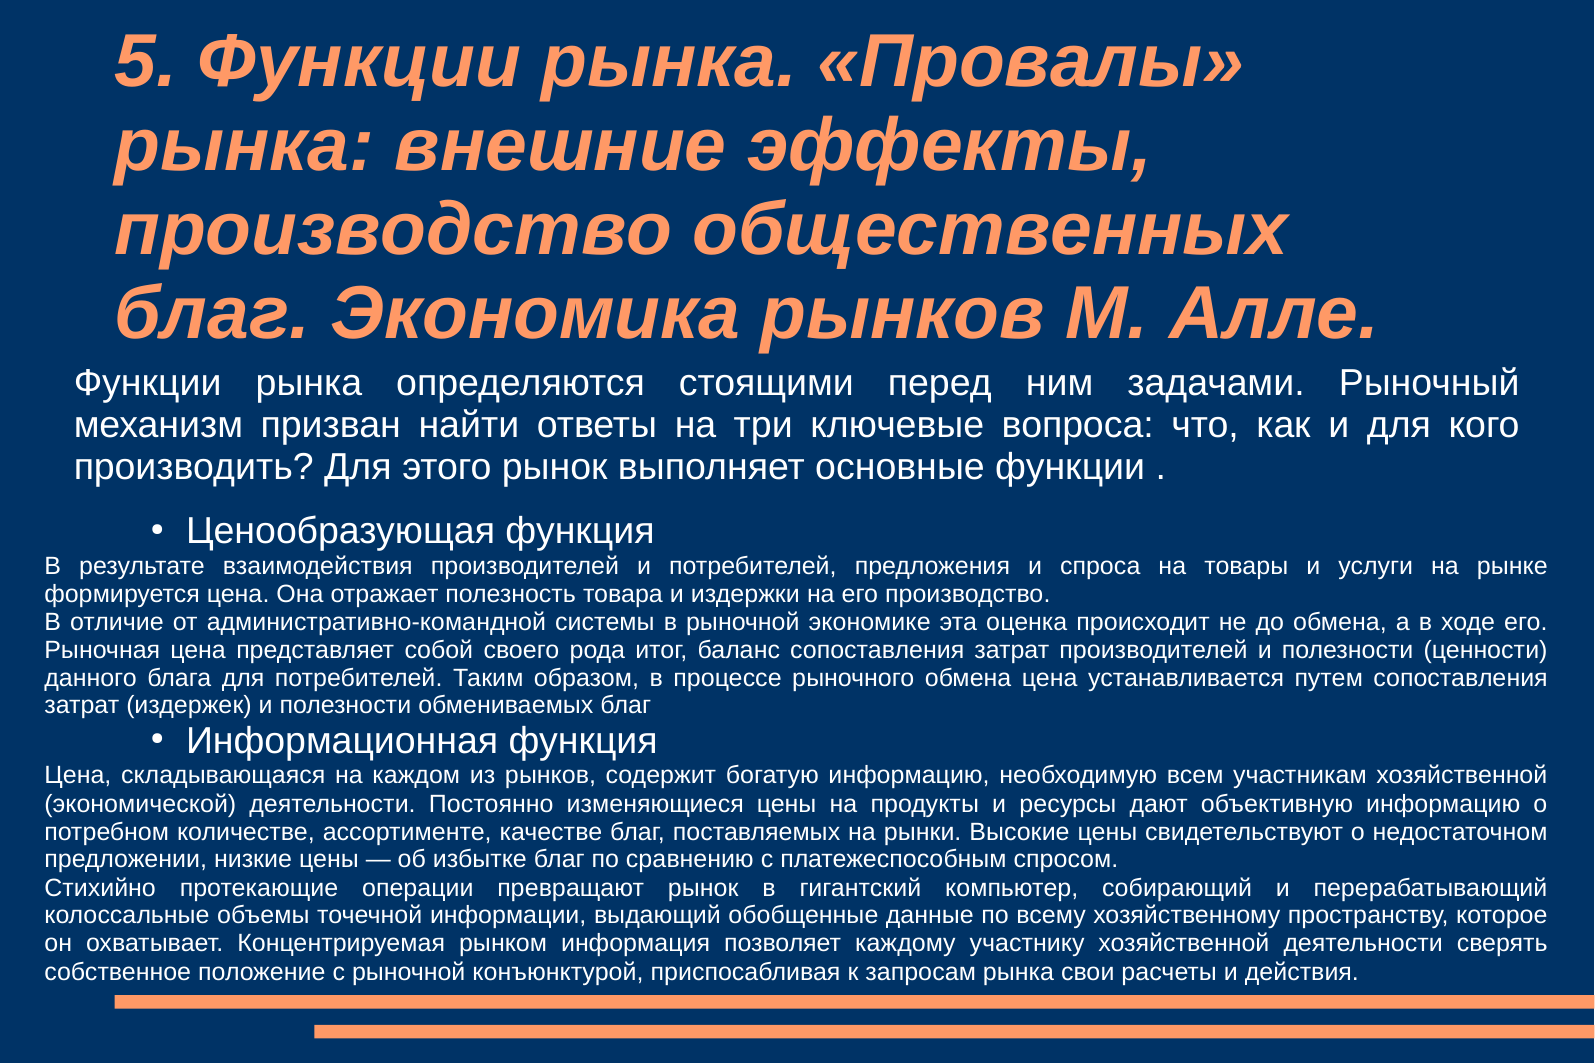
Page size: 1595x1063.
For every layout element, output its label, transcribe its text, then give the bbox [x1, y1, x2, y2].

text_box Функции рынка определяются стоящими перед ним задачами. Рыночный механизм призван найти ответы на три ключевые вопроса: что, как и для кого производить? Для этого рынок выполняет основные функции . [0, 354, 1536, 502]
text_box Ценообразующая функция В результате взаимодействия производителей и потребителей, предложения и спроса на товары и услуги на рынке формируется цена. Она отражает полезность товара и издержки на его производство. В отличие от административно-командной системы в рыночной экономике эта оценка происходит не до обмена, а в ходе его. Рыночная цена представляет собой своего рода итог, баланс сопоставления затрат производителей и полезности (ценности) данного блага для потребителей. Таким образом, в процессе рыночного обмена цена устанавливается путем сопоставления затрат (издержек) и полезности обмениваемых благ Информационная функция Цена, складывающаяся на каждом из рынков, содержит богатую информацию, необходимую всем участникам хозяйственной (экономической) деятельности. Постоянно изменяющиеся цены на продукты и ресурсы дают объективную информацию о потребном количестве, ассортименте, качестве благ, поставляемых на рынки. Высокие цены свидетельствуют о недостаточном предложении, низкие цены — об избытке благ по сравнению с платежеспособным спросом. Стихийно протекающие операции превращают рынок в гигантский компьютер, собирающий и перерабатывающий колоссальные объемы точечной информации, выдающий обобщенные данные по всему хозяйственному пространству, которое он охватывает. Концентрируемая рынком информация позволяет каждому участнику хозяйственной деятельности сверять собственное положение с рыночной конъюнктурой, приспосабливая к запросам рынка свои расчеты и действия. [29, 501, 1565, 1060]
title 5. Функции рынка. «Провалы» рынка: внешние эффекты, производство общественных благ. Экономика рынков М. Алле. [114, 18, 1477, 354]
